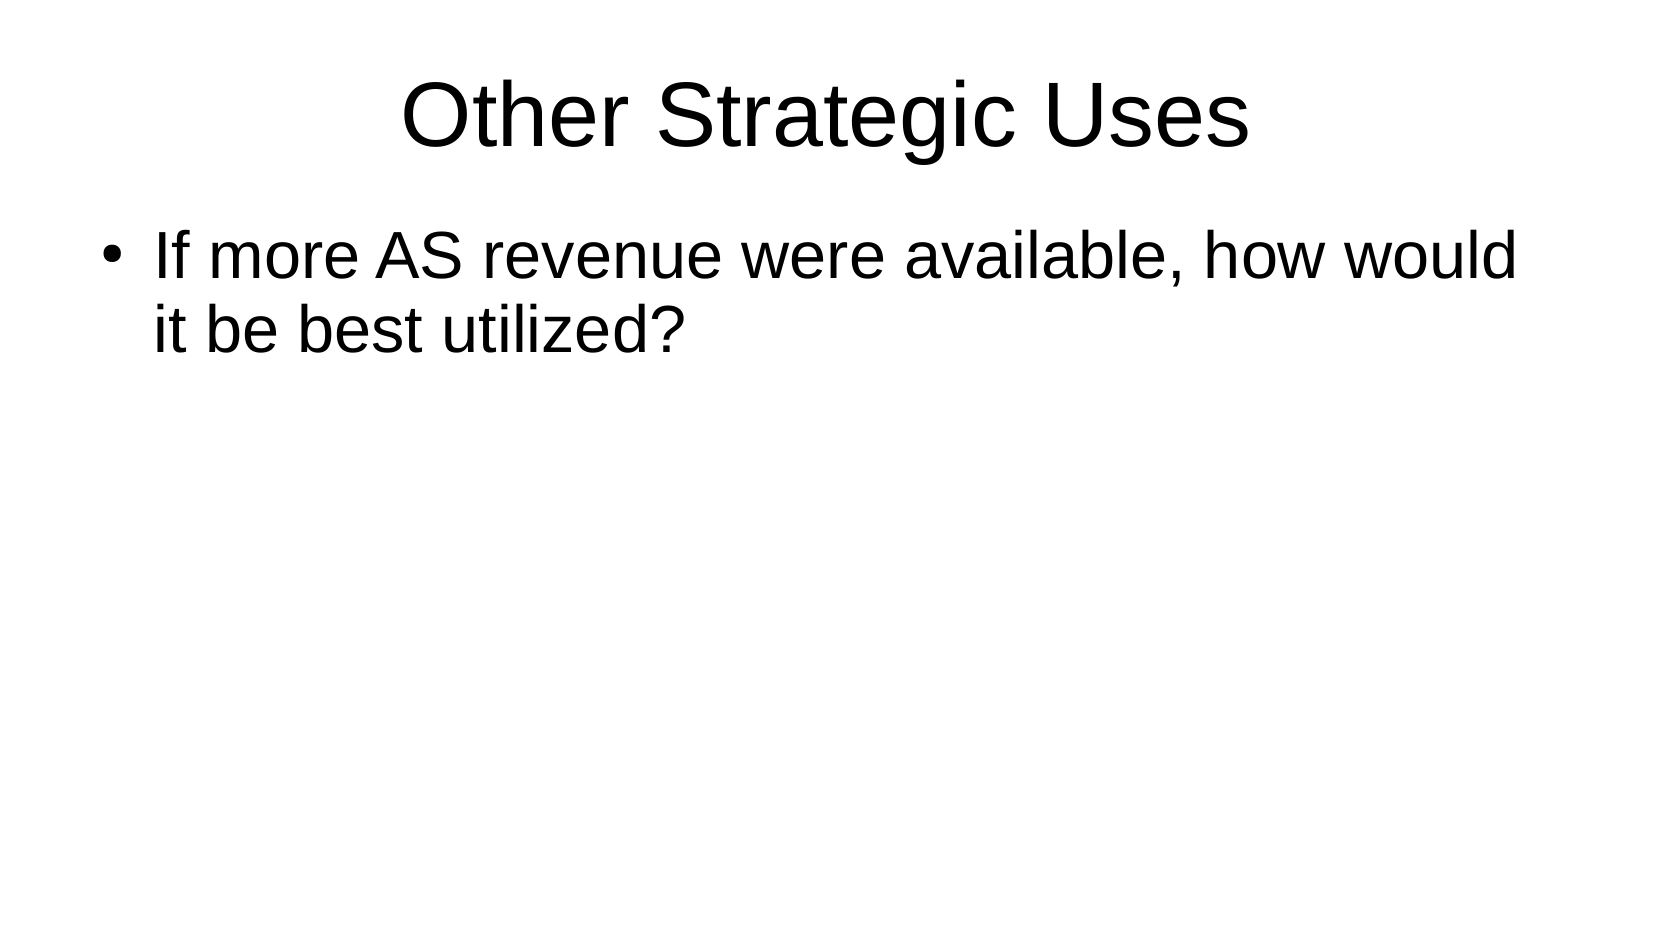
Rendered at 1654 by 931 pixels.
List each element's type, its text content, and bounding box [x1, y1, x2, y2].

list If more AS revenue were available, how would it be best utilized? [82, 217, 1571, 758]
title Other Strategic Uses [82, 37, 1571, 193]
